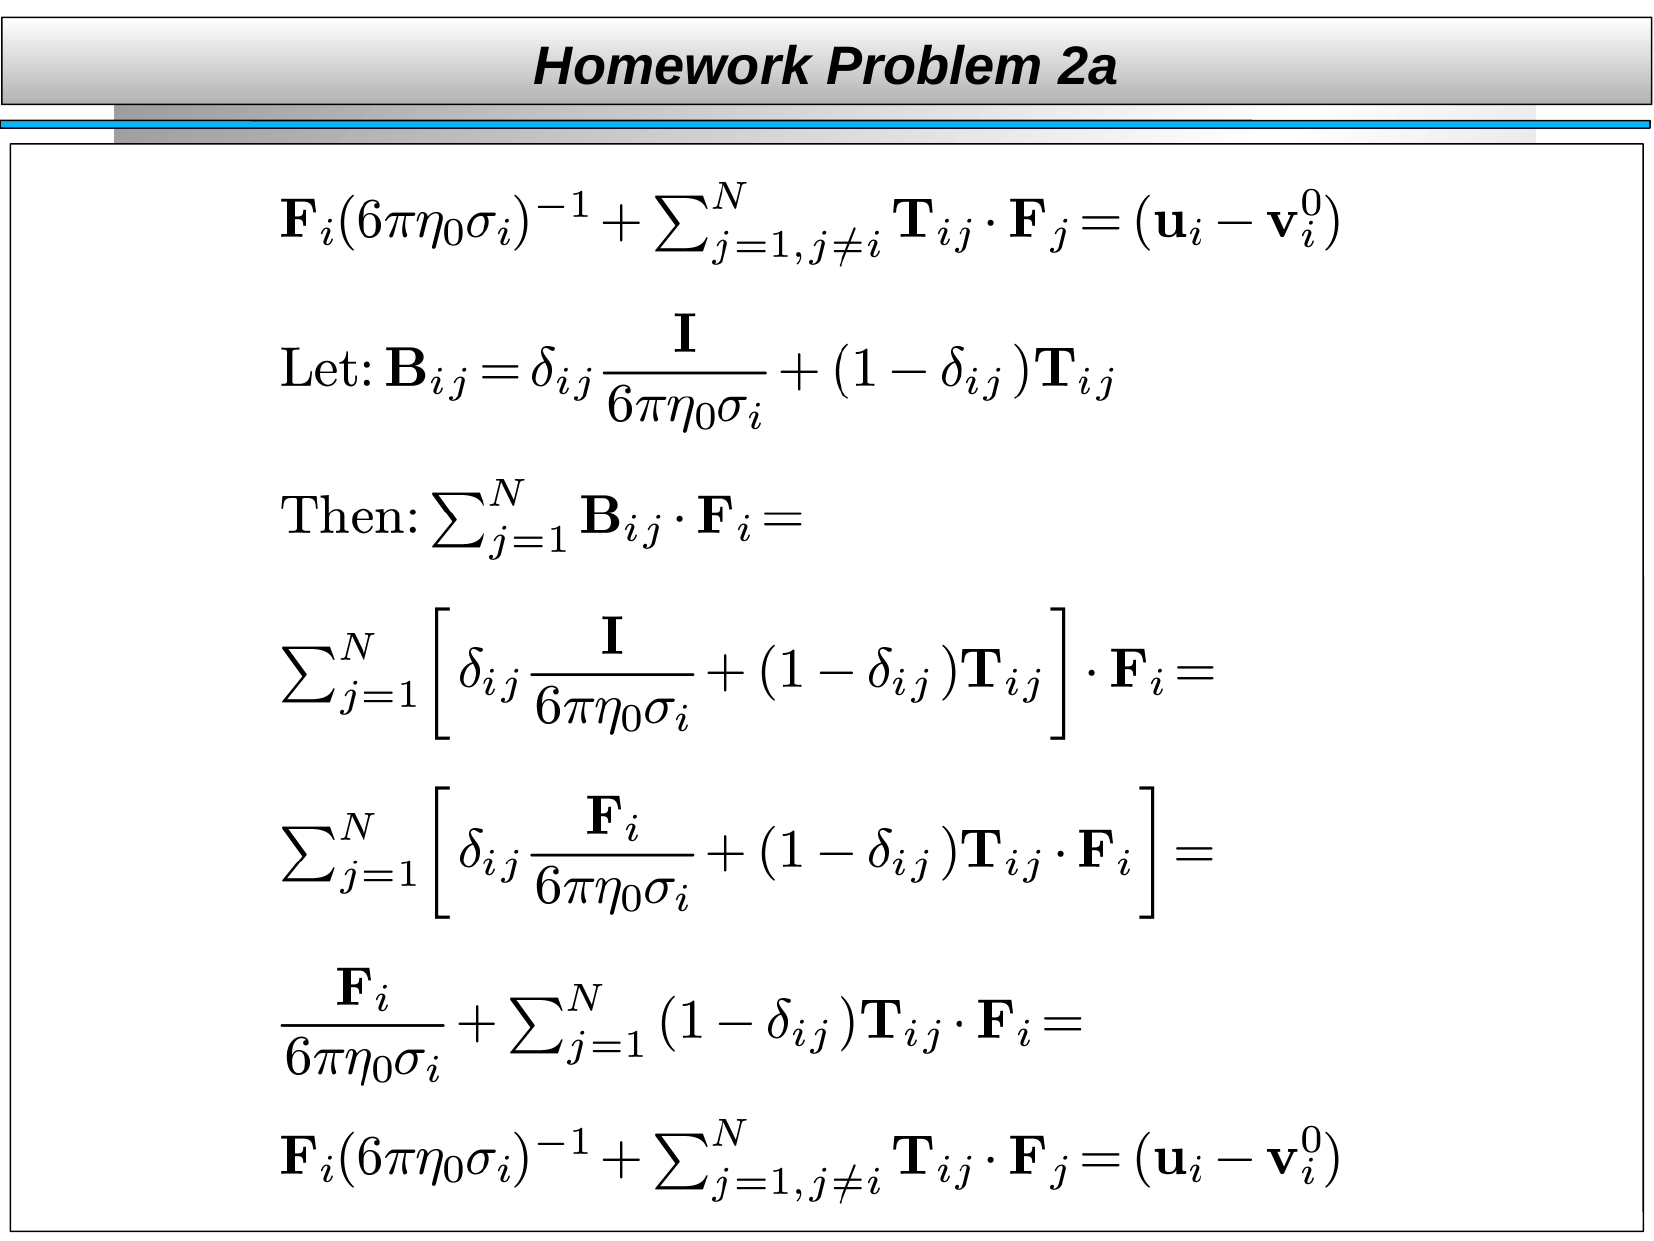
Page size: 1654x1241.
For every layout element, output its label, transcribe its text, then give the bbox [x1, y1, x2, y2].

text_box [71, 201, 1561, 1241]
picture [244, 164, 1440, 1210]
text_box [0, 120, 1651, 129]
text_box Homework Problem 2a [1, 17, 1652, 105]
